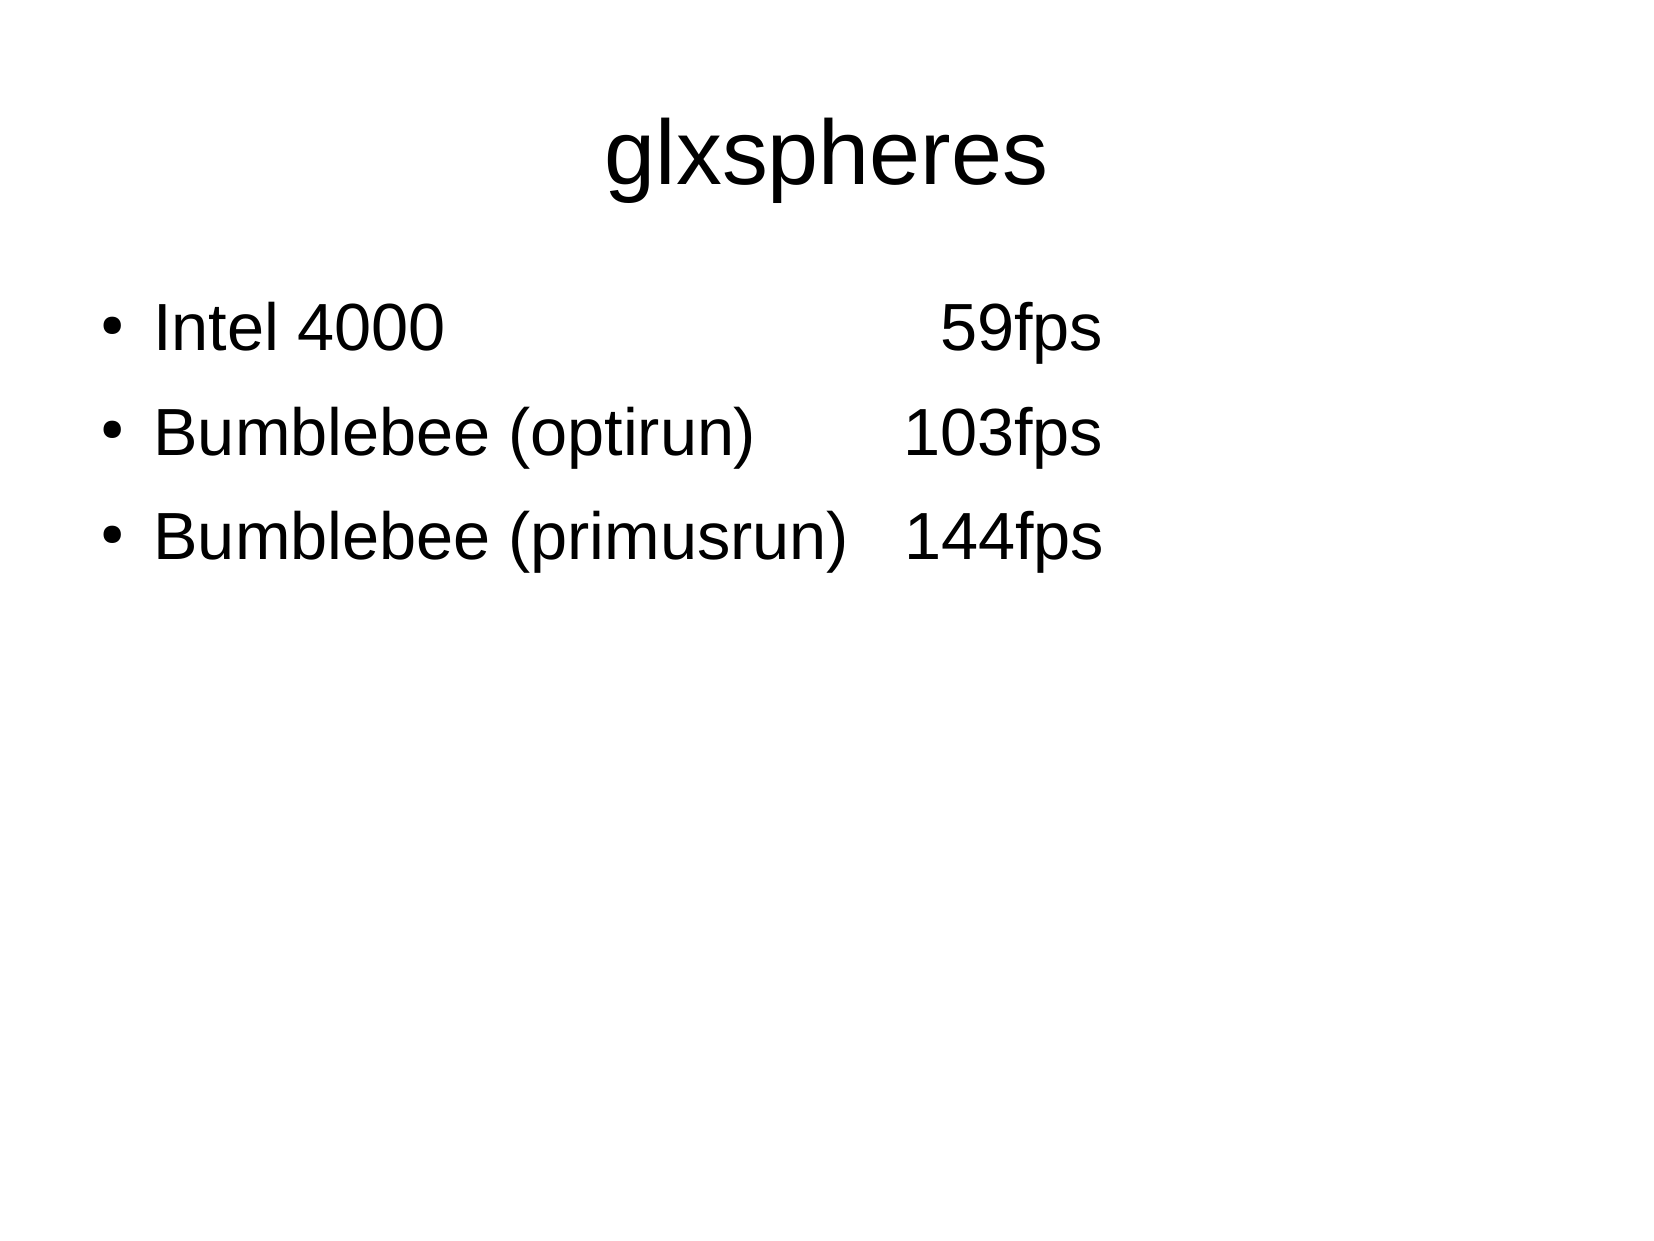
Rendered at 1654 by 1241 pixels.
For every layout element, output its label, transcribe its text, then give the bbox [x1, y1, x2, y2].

title glxspheres [82, 49, 1571, 257]
list Intel 4000 59fps Bumblebee (optirun) 103fps Bumblebee (primusrun) 144fps [82, 290, 1538, 1010]
